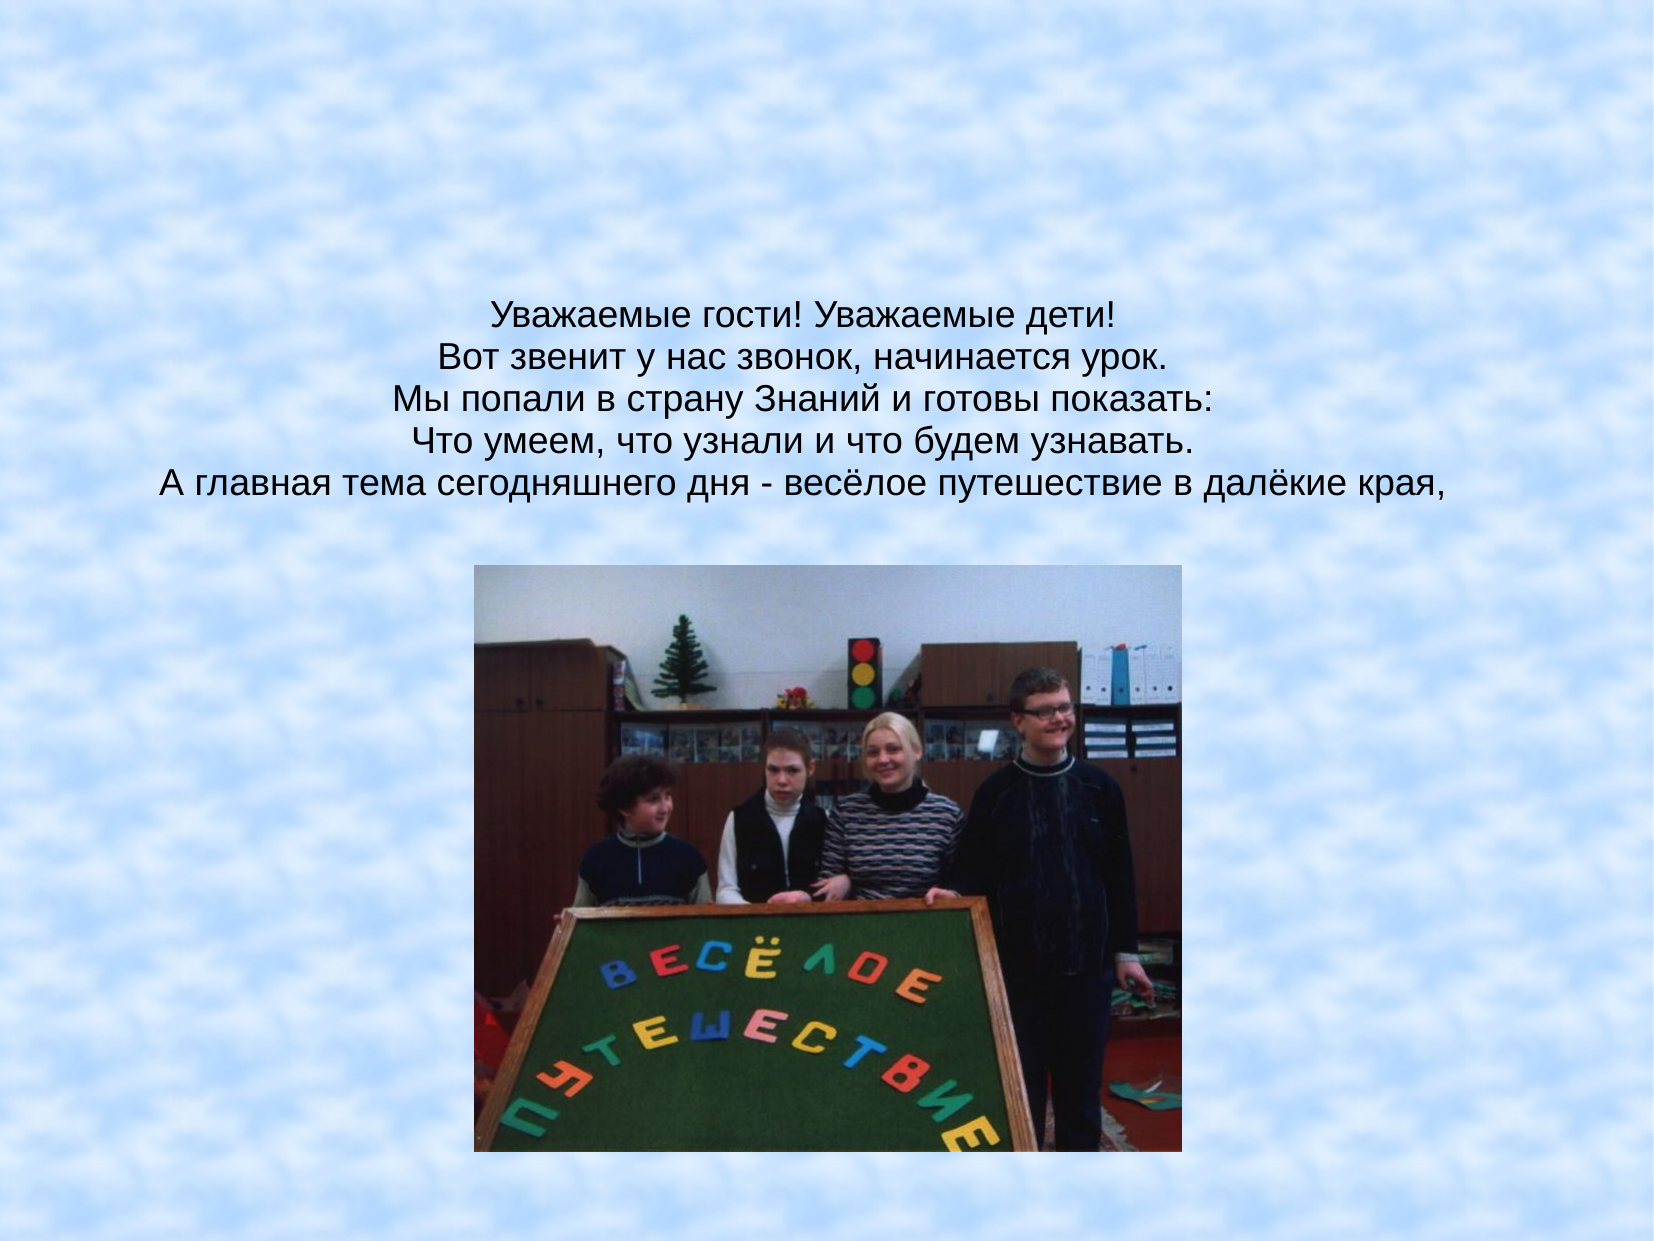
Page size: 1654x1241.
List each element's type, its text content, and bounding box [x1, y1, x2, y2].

picture [0, 0, 1654, 1241]
subtitle Уважаемые гости! Уважаемые дети! Вот звенит у нас звонок, начинается урок. Мы попали в страну Знаний и готовы показать: Что умеем, что узнали и что будем узнавать. А главная тема сегодняшнего дня - весёлое путешествие в далёкие края, [59, 88, 1548, 709]
